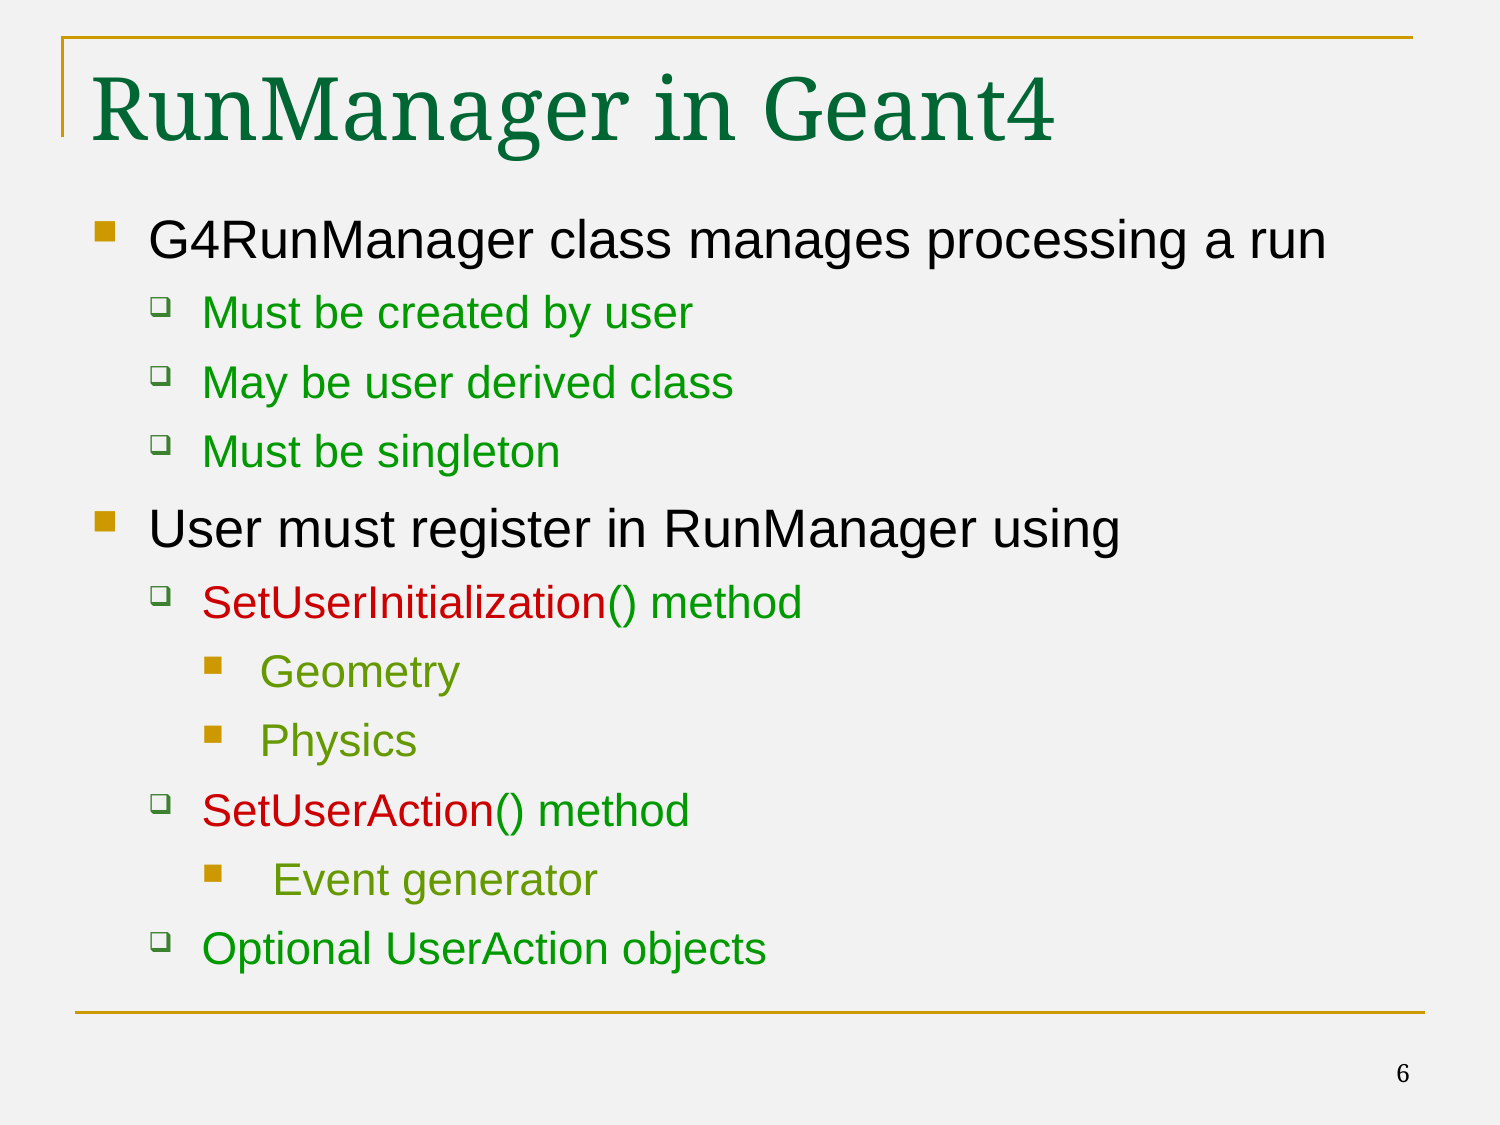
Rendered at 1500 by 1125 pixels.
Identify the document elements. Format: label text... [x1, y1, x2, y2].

text_box <number> [1074, 1024, 1426, 1100]
title RunManager in Geant4 [75, 45, 1426, 233]
list G4RunManager class manages processing a run Must be created by user May be user derived class Must be singleton User must register in RunManager using SetUserInitialization() method Geometry Physics SetUserAction() method Event generator Optional UserAction objects [76, 196, 1427, 1011]
